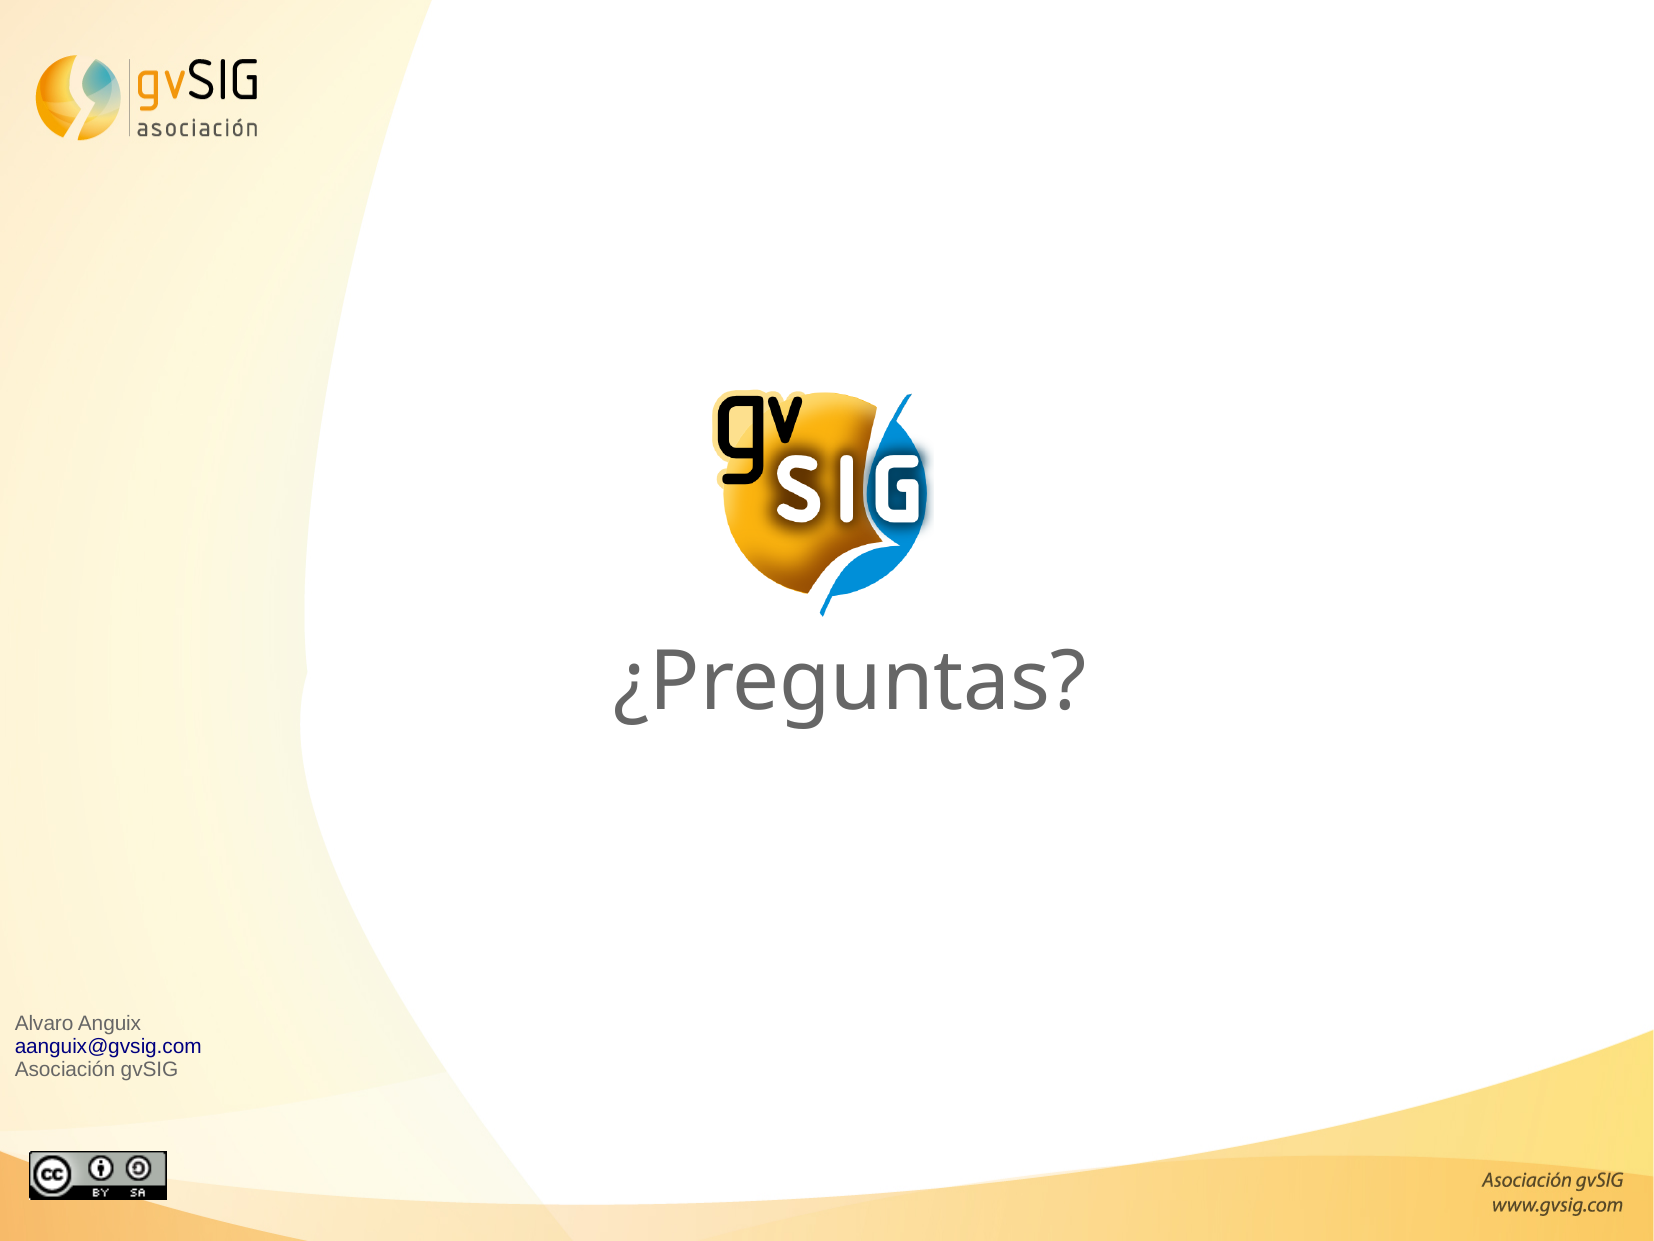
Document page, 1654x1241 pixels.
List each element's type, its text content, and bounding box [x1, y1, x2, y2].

title ¿Preguntas? [135, 573, 1566, 781]
picture [0, 0, 1654, 1241]
text_box Alvaro Anguix aanguix@gvsig.com Asociación gvSIG [0, 1003, 355, 1090]
